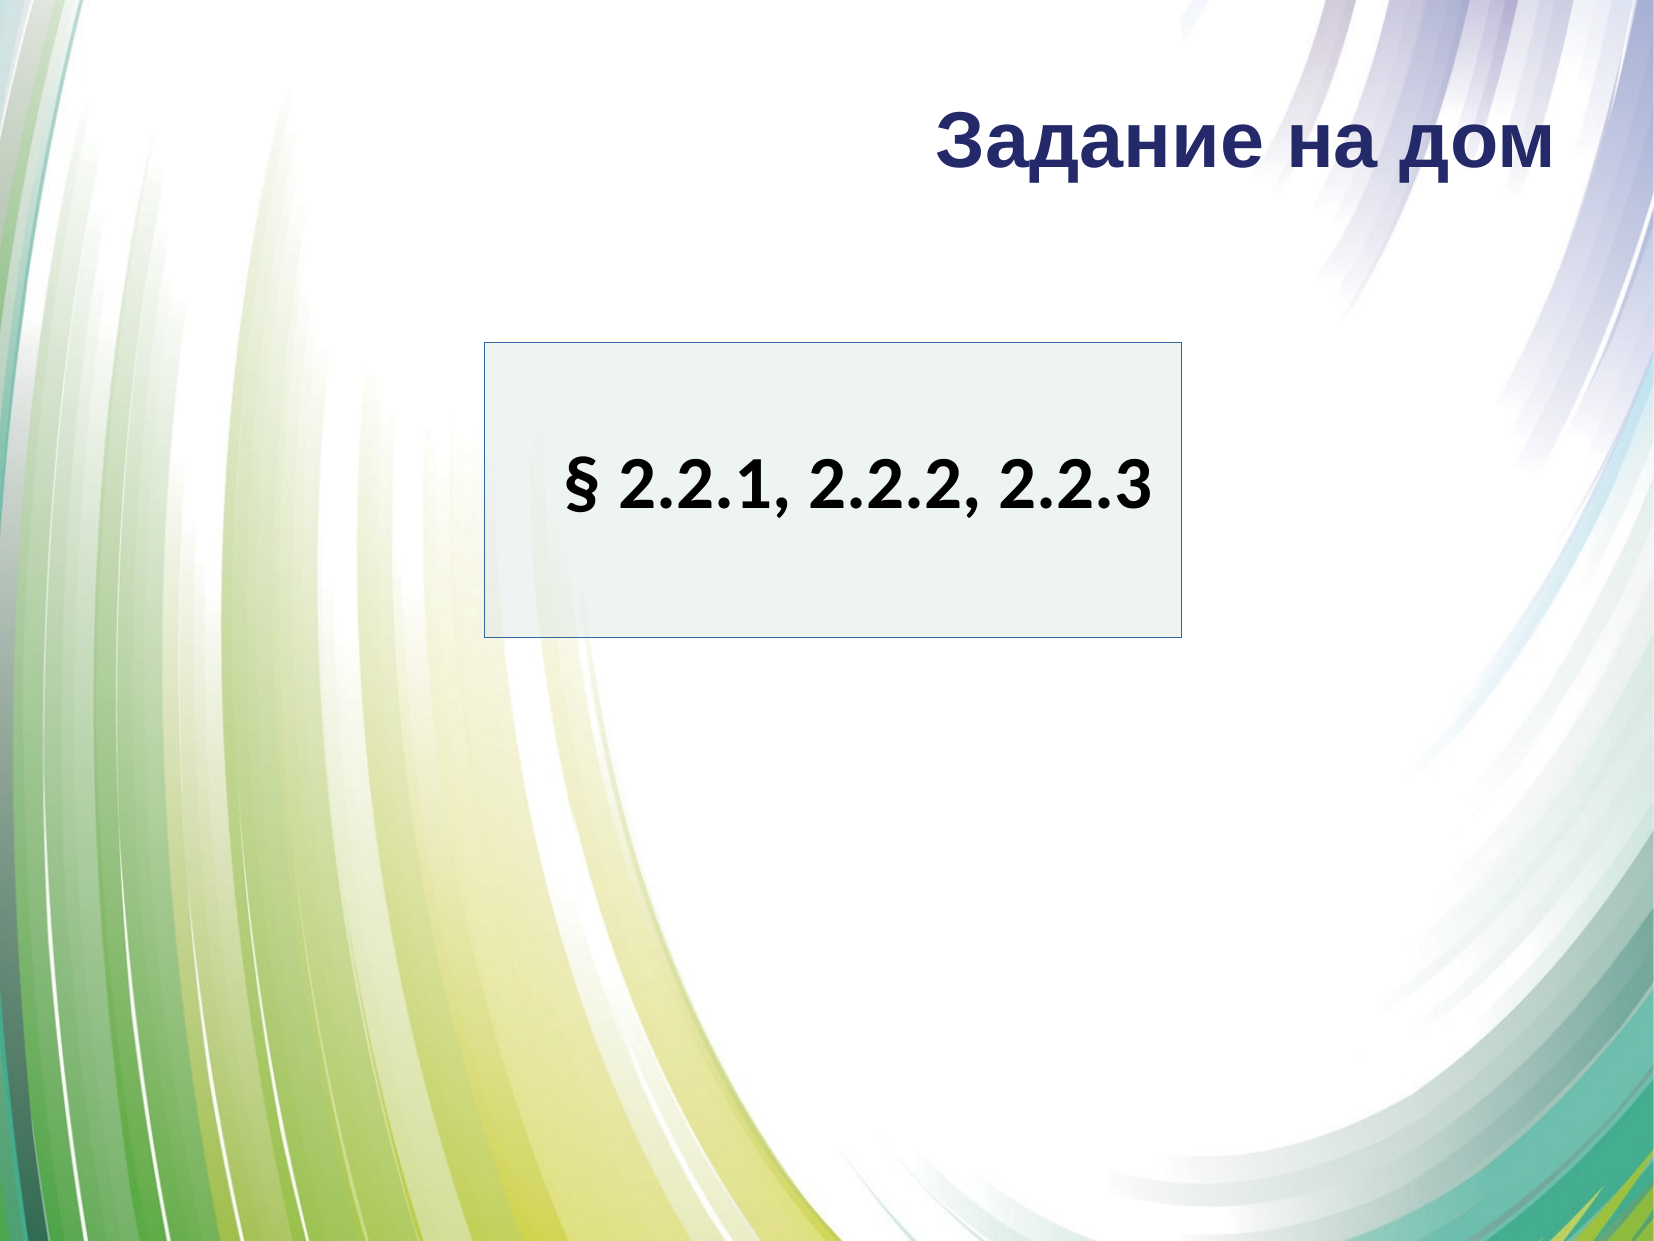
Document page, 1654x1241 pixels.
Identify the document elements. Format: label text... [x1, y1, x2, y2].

text_box Задание на дом [58, 58, 1571, 215]
text_box § 2.2.1, 2.2.2, 2.2.3 [484, 342, 1182, 638]
picture [0, 0, 1654, 1241]
